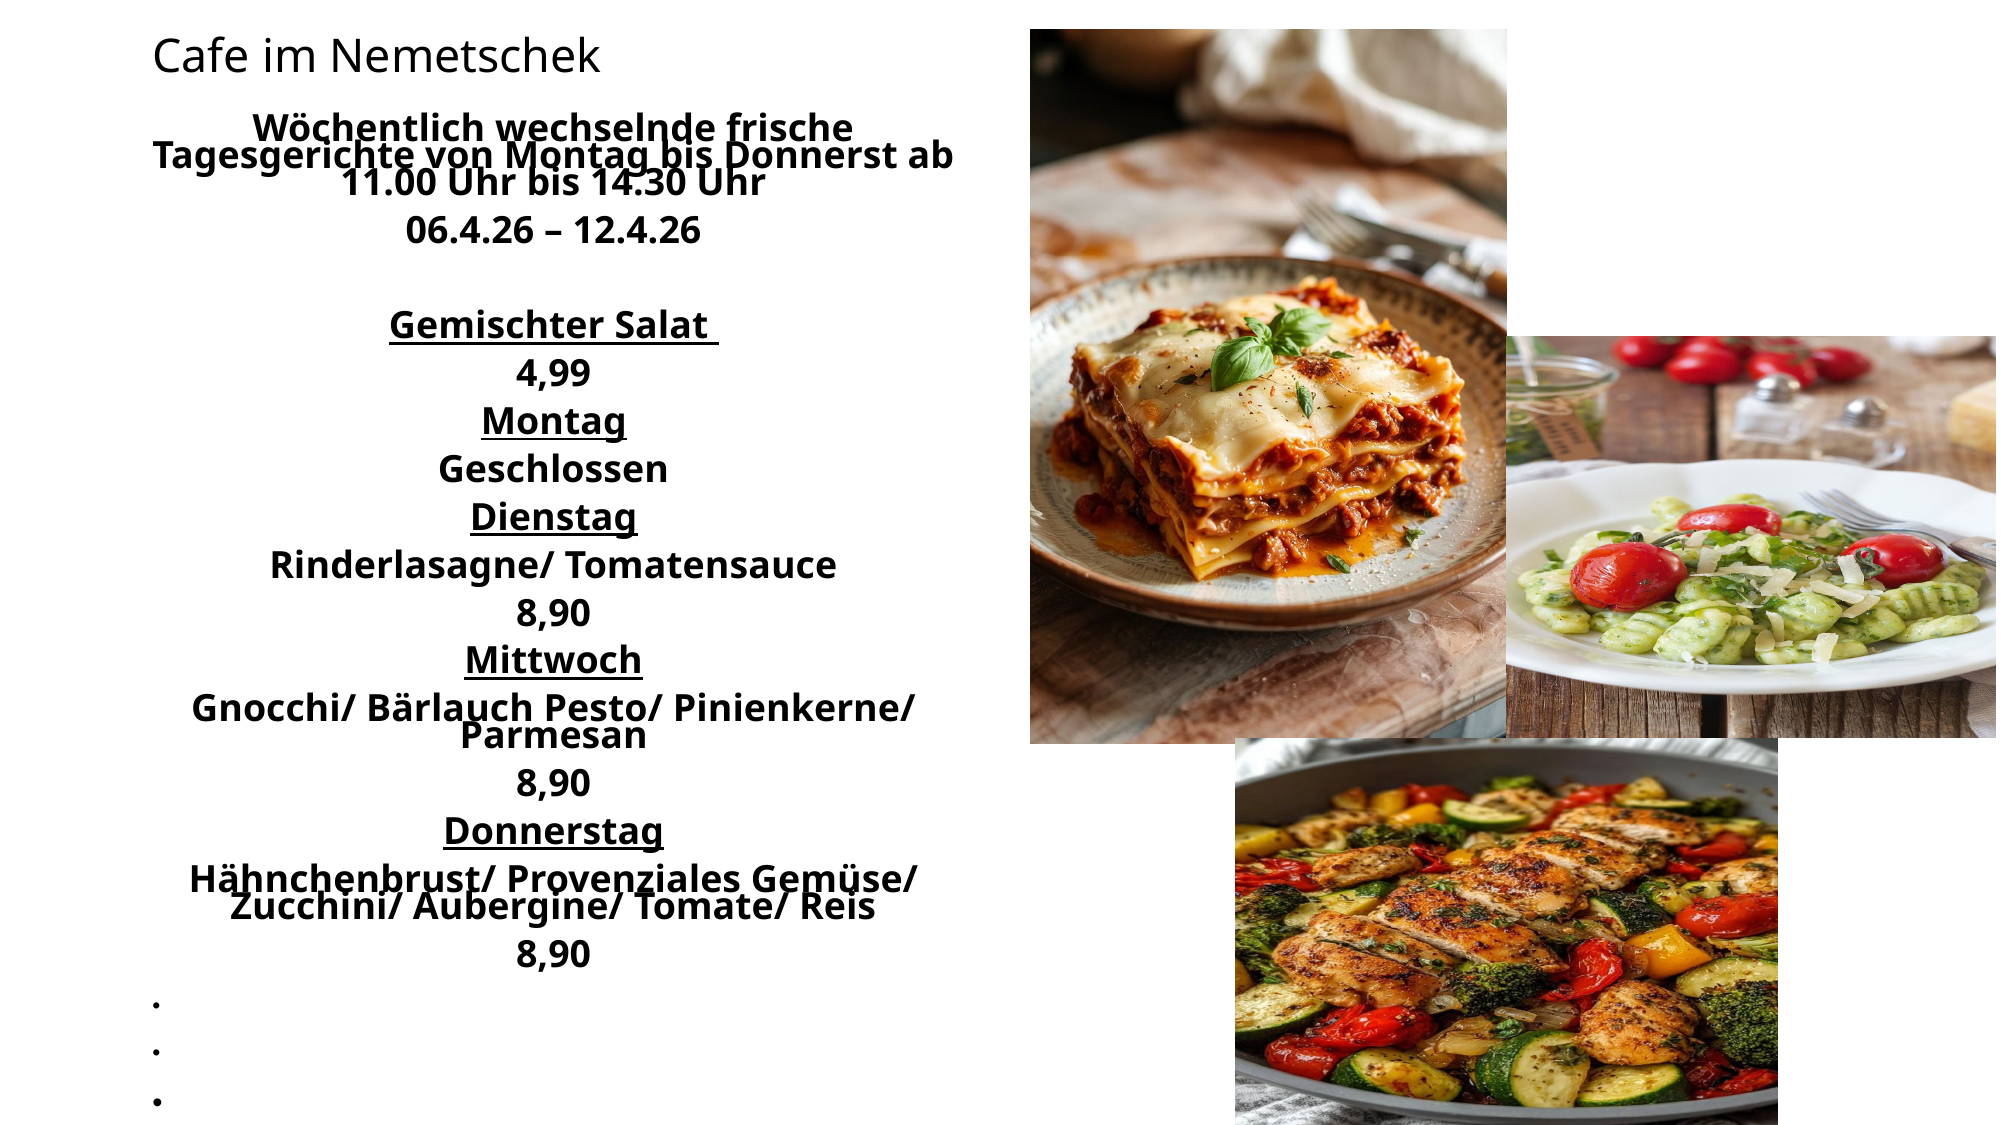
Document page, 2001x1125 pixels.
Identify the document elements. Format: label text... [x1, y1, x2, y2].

list Wöchentlich wechselnde frische Tagesgerichte von Montag bis Donnerst ab 11.00 Uhr bis 14.30 Uhr 06.4.26 – 12.4.26 Gemischter Salat 4,99 Montag Geschlossen Dienstag Rinderlasagne/ Tomatensauce 8,90 Mittwoch Gnocchi/ Bärlauch Pesto/ Pinienkerne/ Parmesan 8,90 Donnerstag Hähnchenbrust/ Provenziales Gemüse/ Zucchini/ Aubergine/ Tomate/ Reis 8,90 [137, 112, 988, 1125]
picture [1030, 30, 1996, 1125]
title Cafe im Nemetschek [137, 24, 1863, 91]
